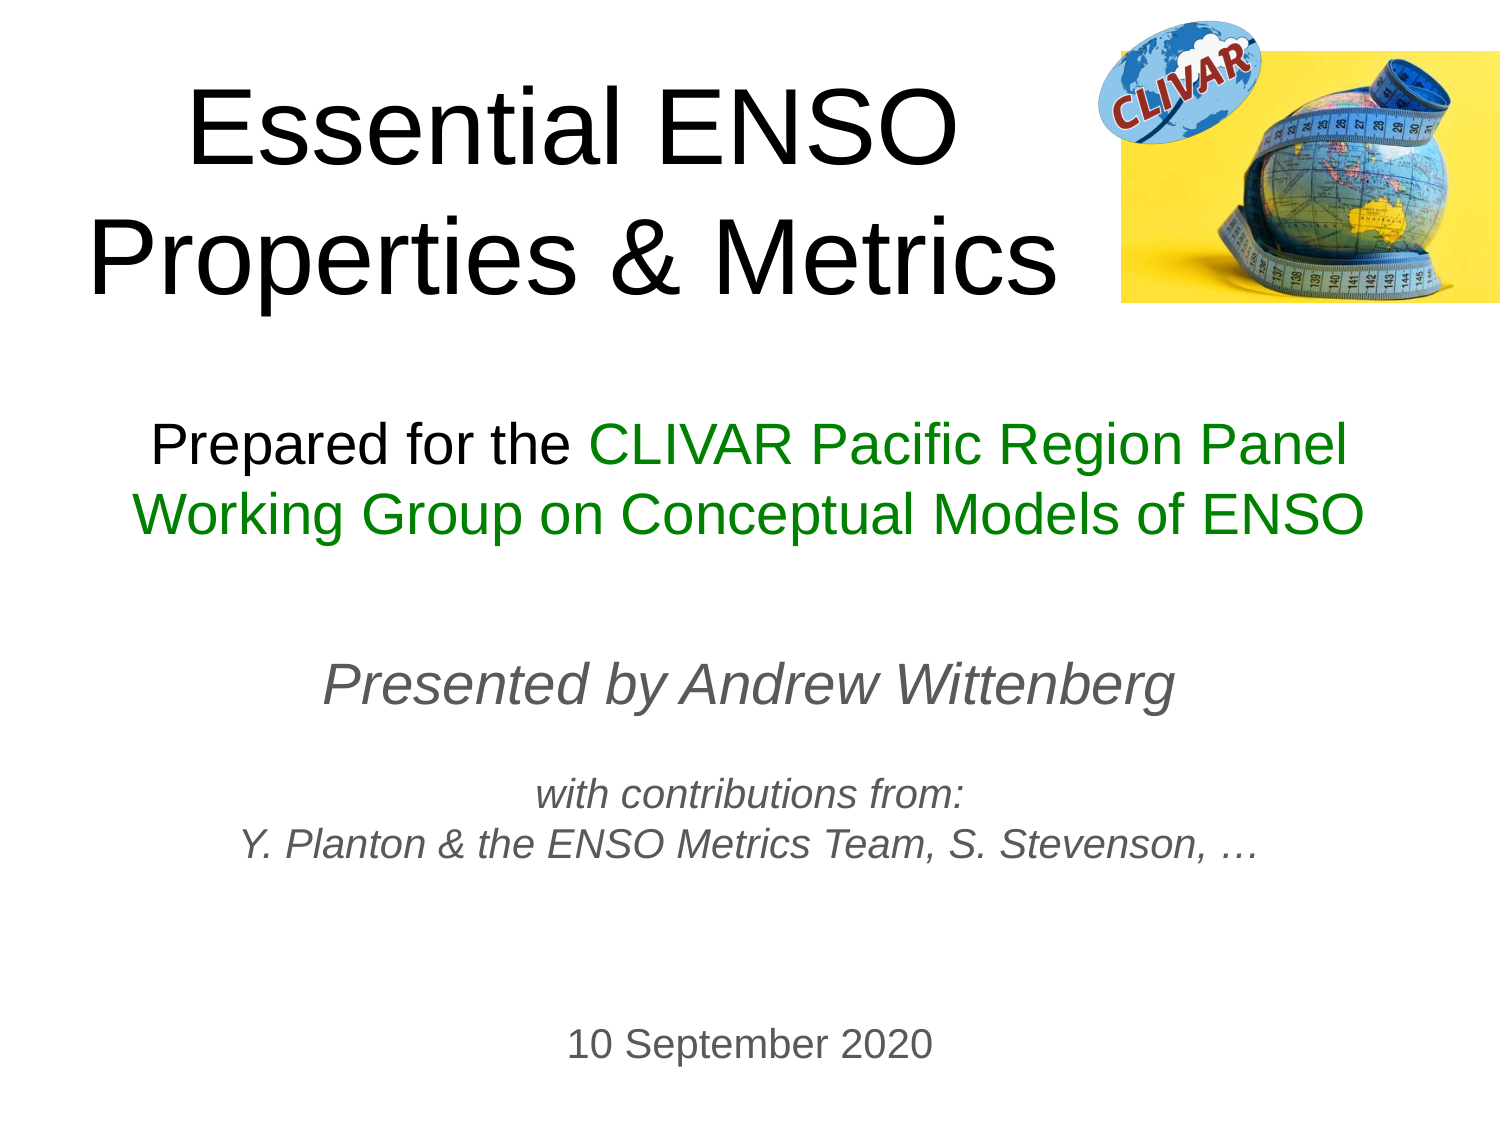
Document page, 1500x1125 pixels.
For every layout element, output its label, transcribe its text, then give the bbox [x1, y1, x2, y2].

subtitle Prepared for the CLIVAR Pacific Region Panel Working Group on Conceptual Models of ENSO Presented by Andrew Wittenberg with contributions from: Y. Planton & the ENSO Metrics Team, S. Stevenson, … 10 September 2020 [51, 391, 1449, 1091]
picture [1072, 0, 1500, 303]
title Essential ENSO Properties & Metrics [51, 55, 1096, 332]
